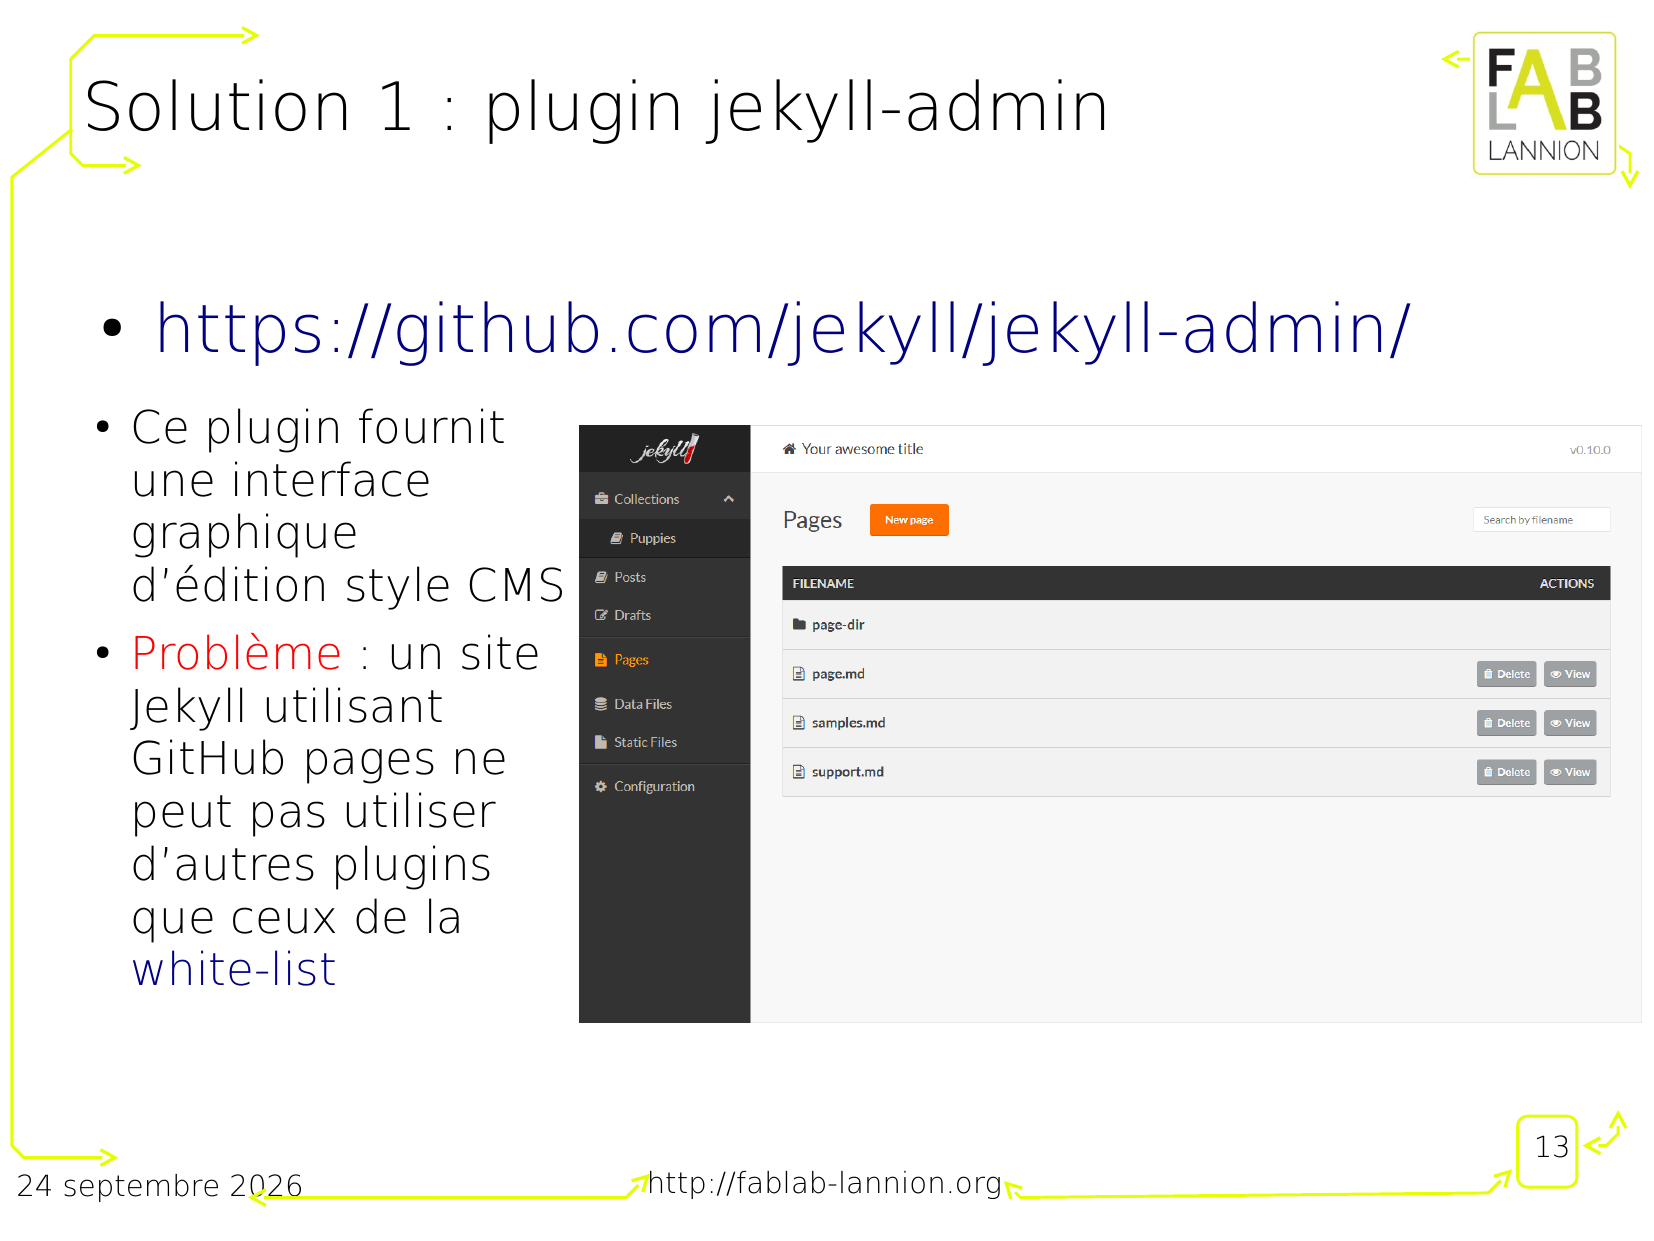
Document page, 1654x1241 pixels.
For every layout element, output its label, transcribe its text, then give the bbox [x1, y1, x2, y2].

title Solution 1 : plugin jekyll-admin [82, 49, 1441, 166]
picture [579, 425, 1642, 1023]
list Ce plugin fournit une interface graphique d’édition style CMS Problème : un site Jekyll utilisant GitHub pages ne peut pas utiliser d’autres plugins que ceux de la white-list [82, 401, 567, 1010]
picture [1470, 29, 1619, 178]
list https://github.com/jekyll/jekyll-admin/ [82, 290, 1571, 414]
